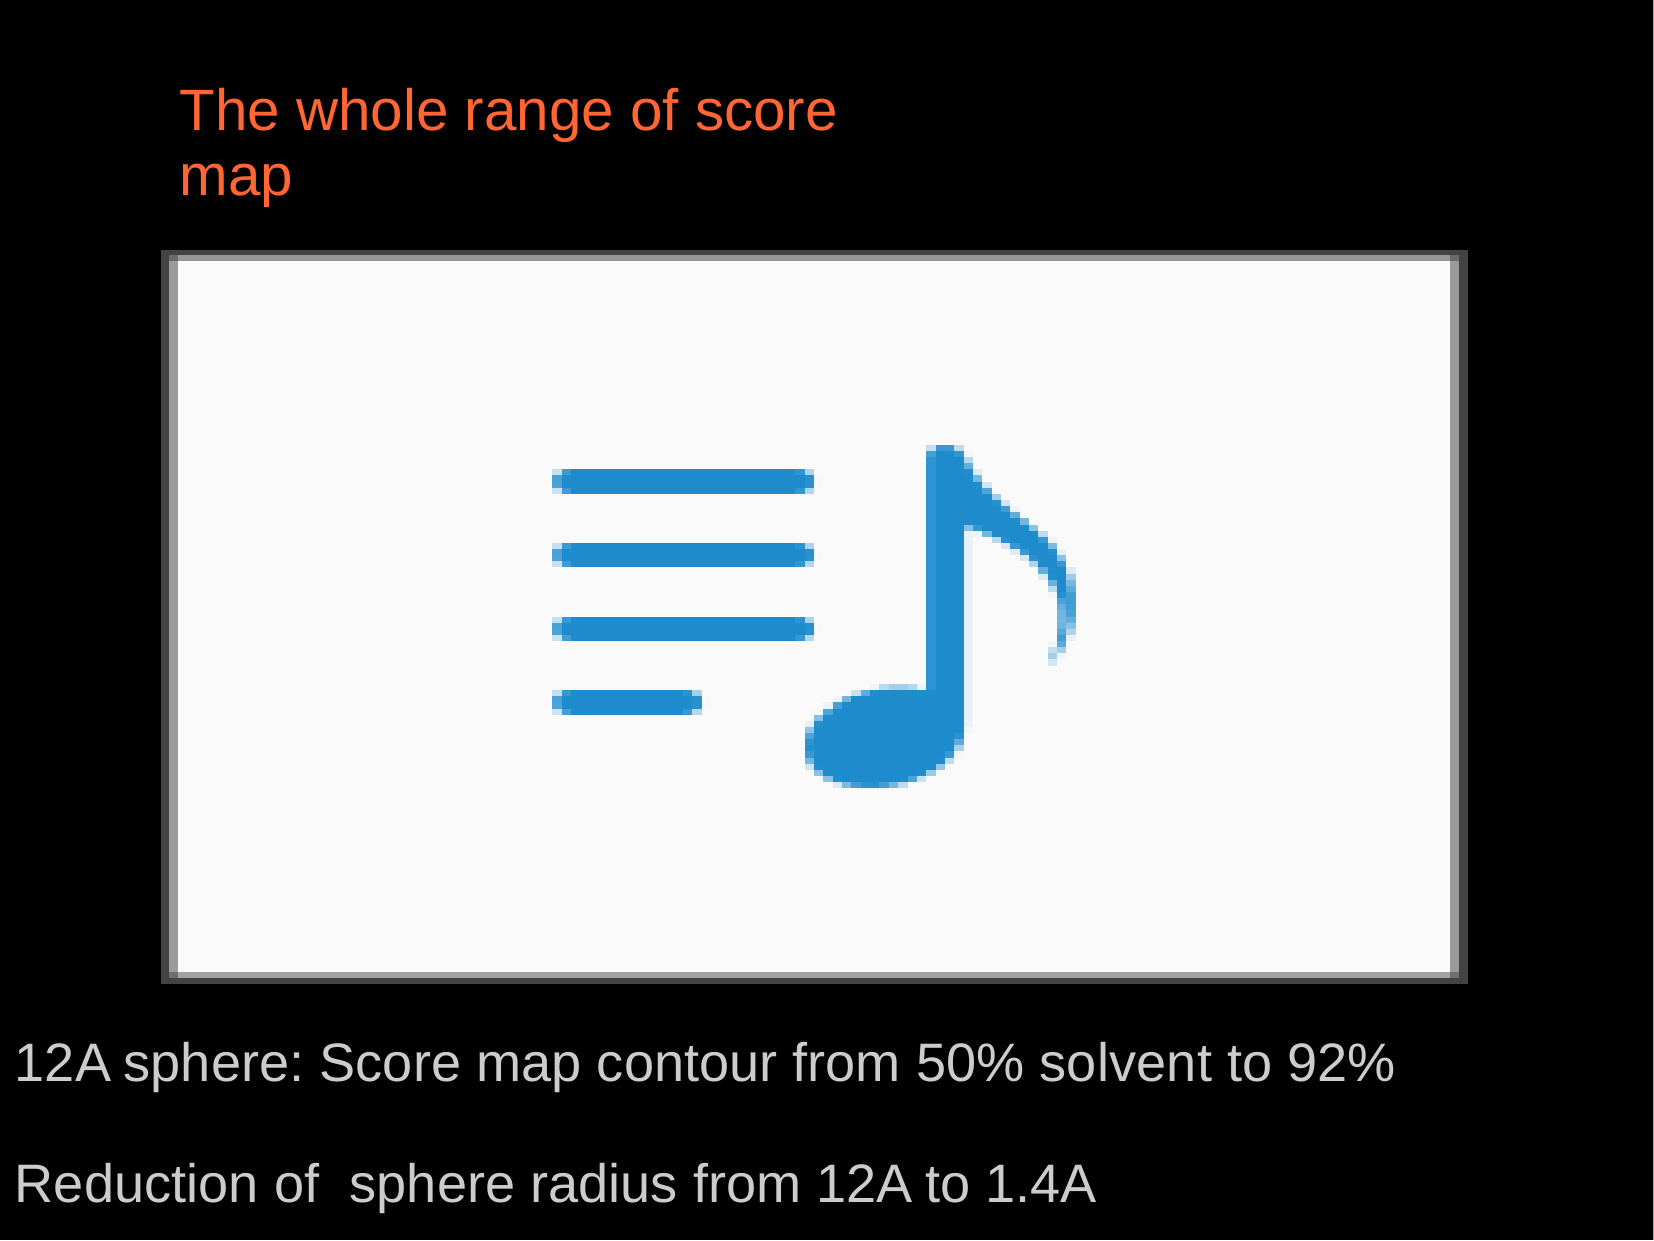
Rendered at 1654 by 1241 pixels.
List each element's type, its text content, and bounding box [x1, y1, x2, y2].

text_box The whole range of score map [165, 70, 982, 151]
text_box 12A sphere: Score map contour from 50% solvent to 92% Reduction of sphere radius from 12A to 1.4A [0, 1024, 1409, 1222]
text_box [159, 248, 1469, 986]
title Contours [82, 49, 1571, 257]
